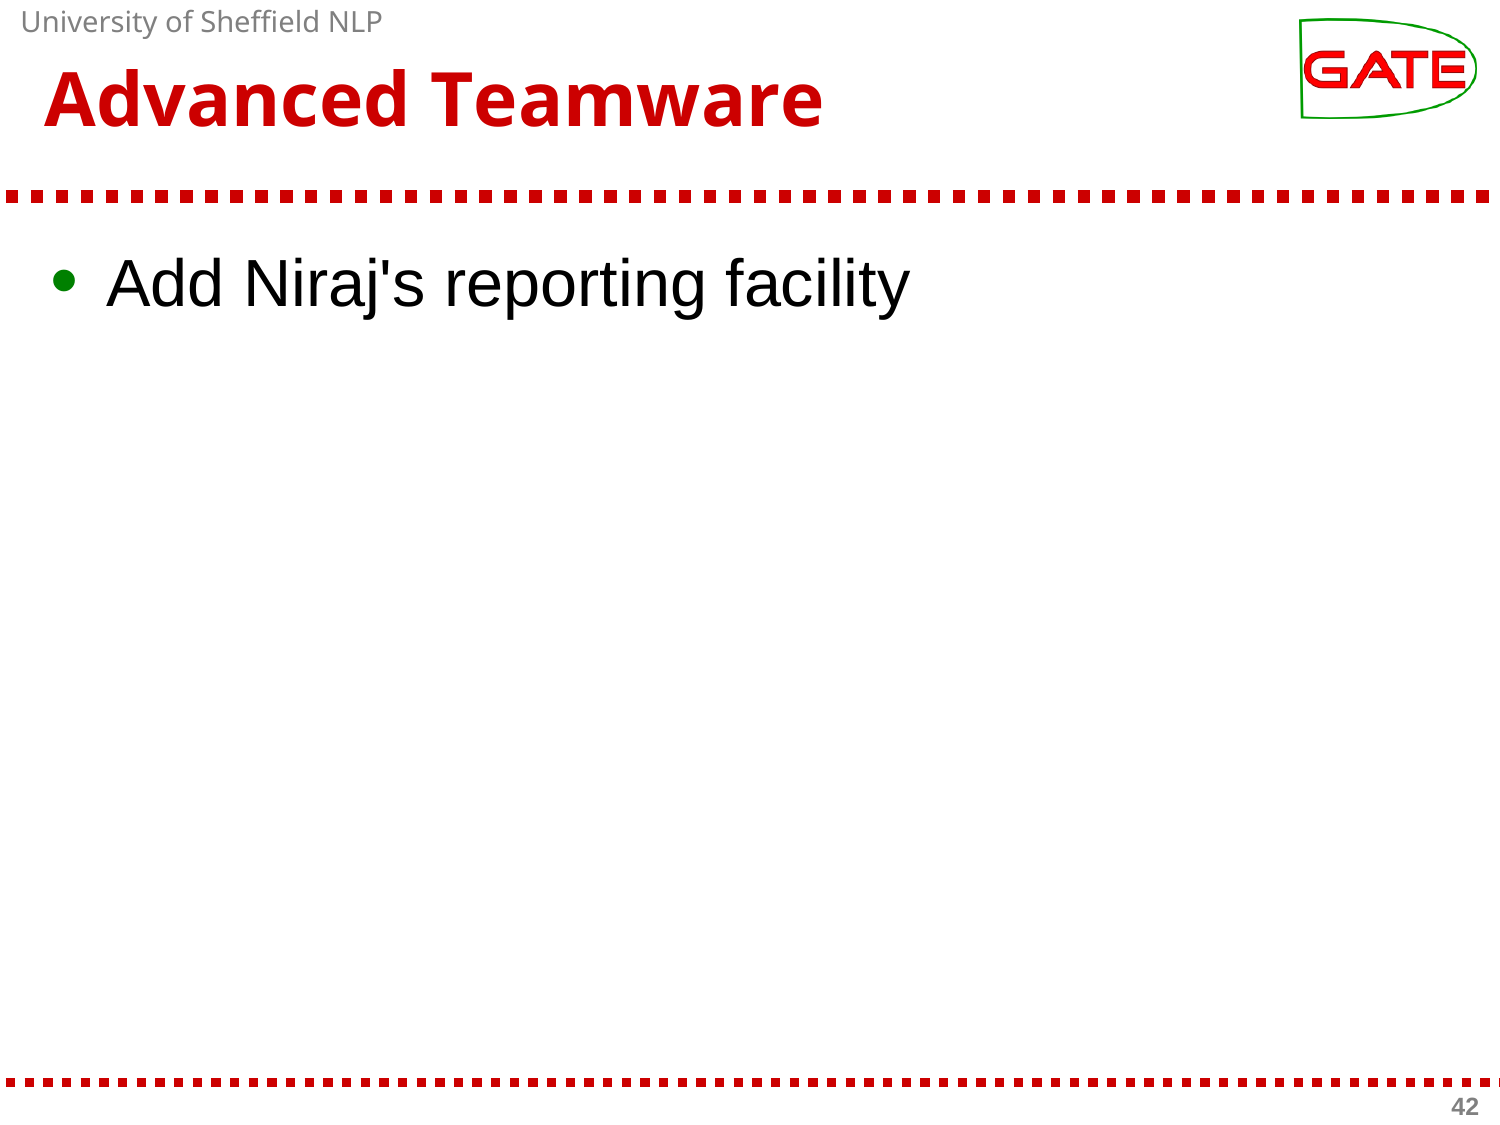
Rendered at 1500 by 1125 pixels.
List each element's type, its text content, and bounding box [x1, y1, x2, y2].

title Advanced Teamware [29, 42, 1188, 149]
text_box <number> [1144, 1082, 1495, 1125]
picture [1299, 18, 1477, 119]
list Add Niraj's reporting facility [35, 231, 1465, 1059]
